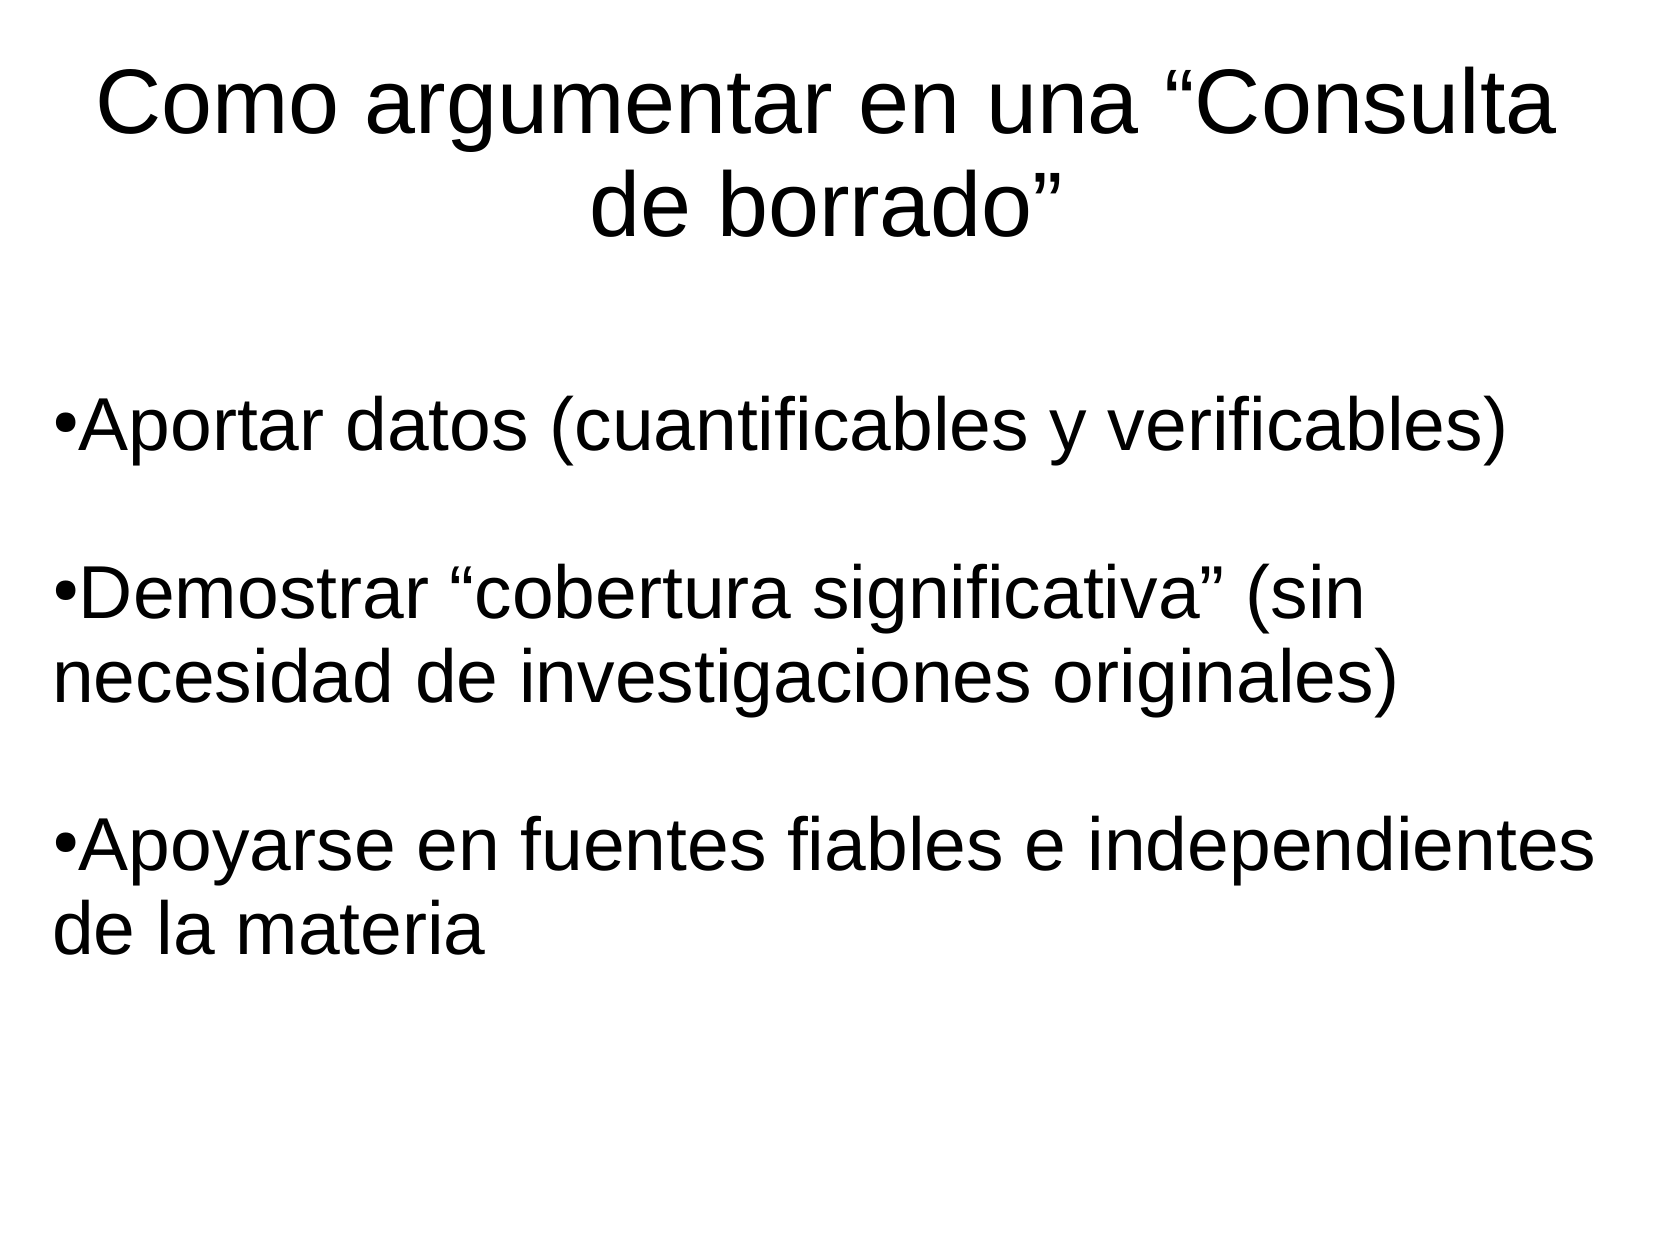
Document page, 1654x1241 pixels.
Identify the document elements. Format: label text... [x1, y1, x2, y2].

text_box Aportar datos (cuantificables y verificables) Demostrar “cobertura significativa” (sin necesidad de investigaciones originales) Apoyarse en fuentes fiables e independientes de la materia [37, 375, 1654, 1220]
title Como argumentar en una “Consulta de borrado” [82, 50, 1571, 256]
